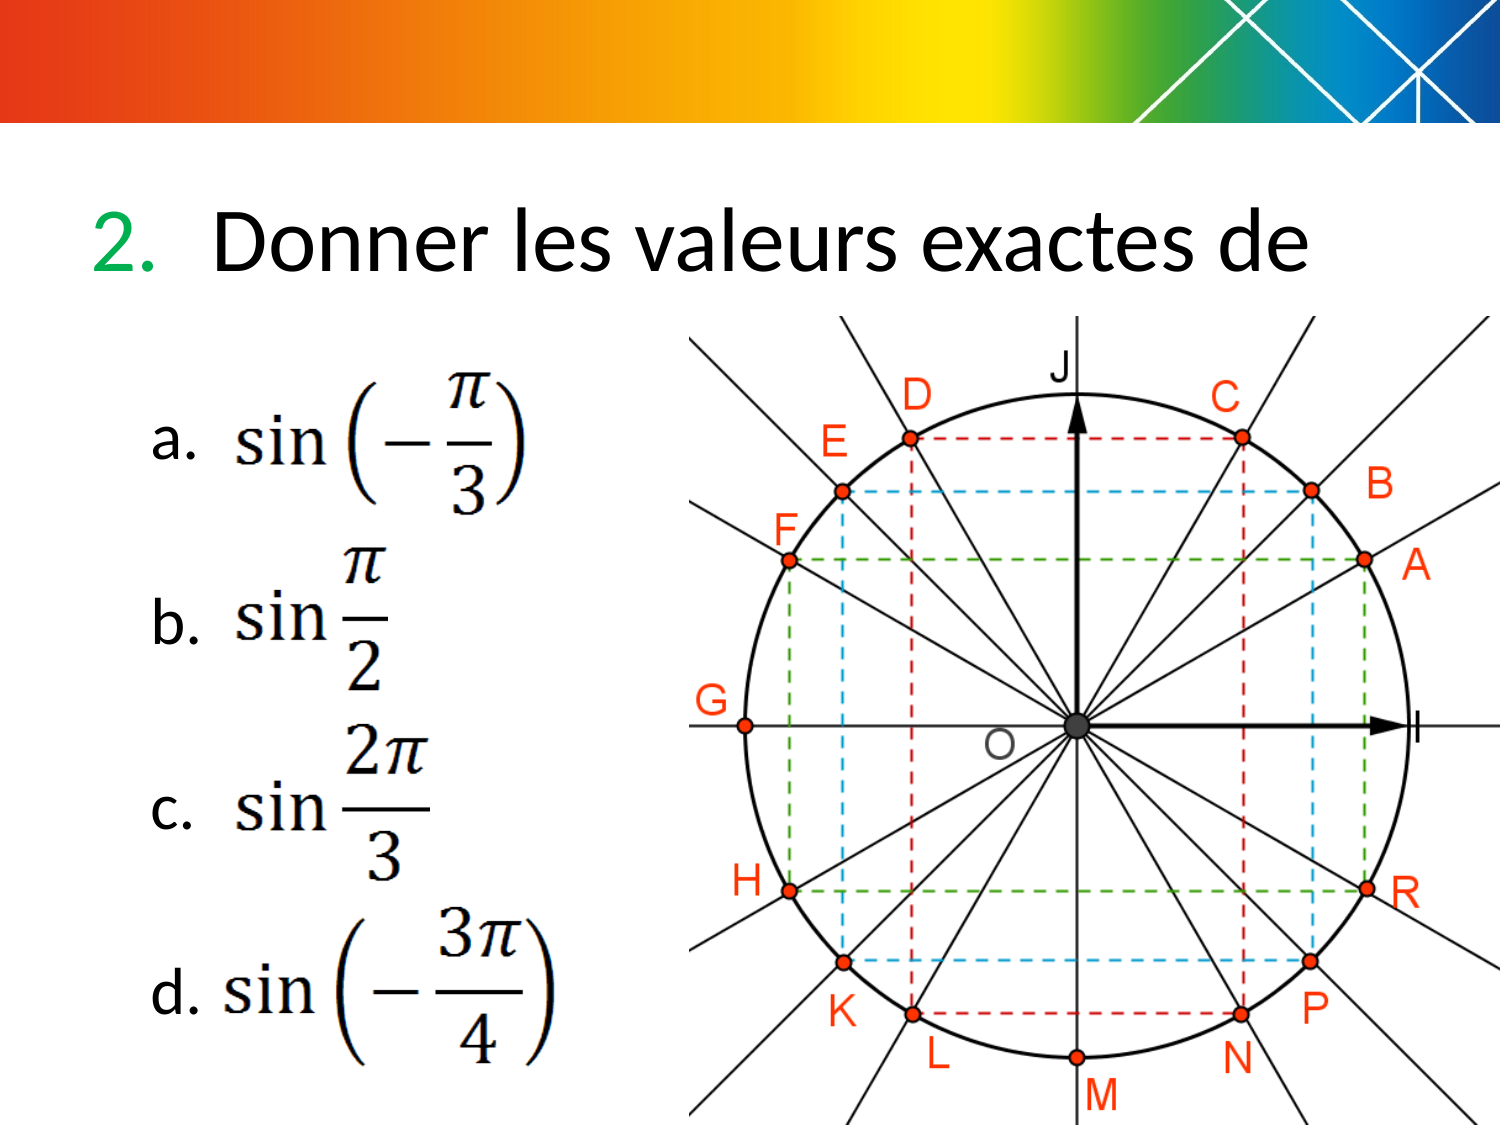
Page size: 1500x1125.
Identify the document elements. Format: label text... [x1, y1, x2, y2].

picture [222, 713, 561, 1081]
picture [1340, 0, 1500, 123]
text_box a. b. c. d. [135, 385, 689, 1036]
title Donner les valeurs exactes de [75, 163, 1426, 305]
picture [689, 316, 1500, 1125]
picture [234, 363, 530, 531]
picture [234, 538, 388, 705]
picture [0, 0, 1359, 123]
